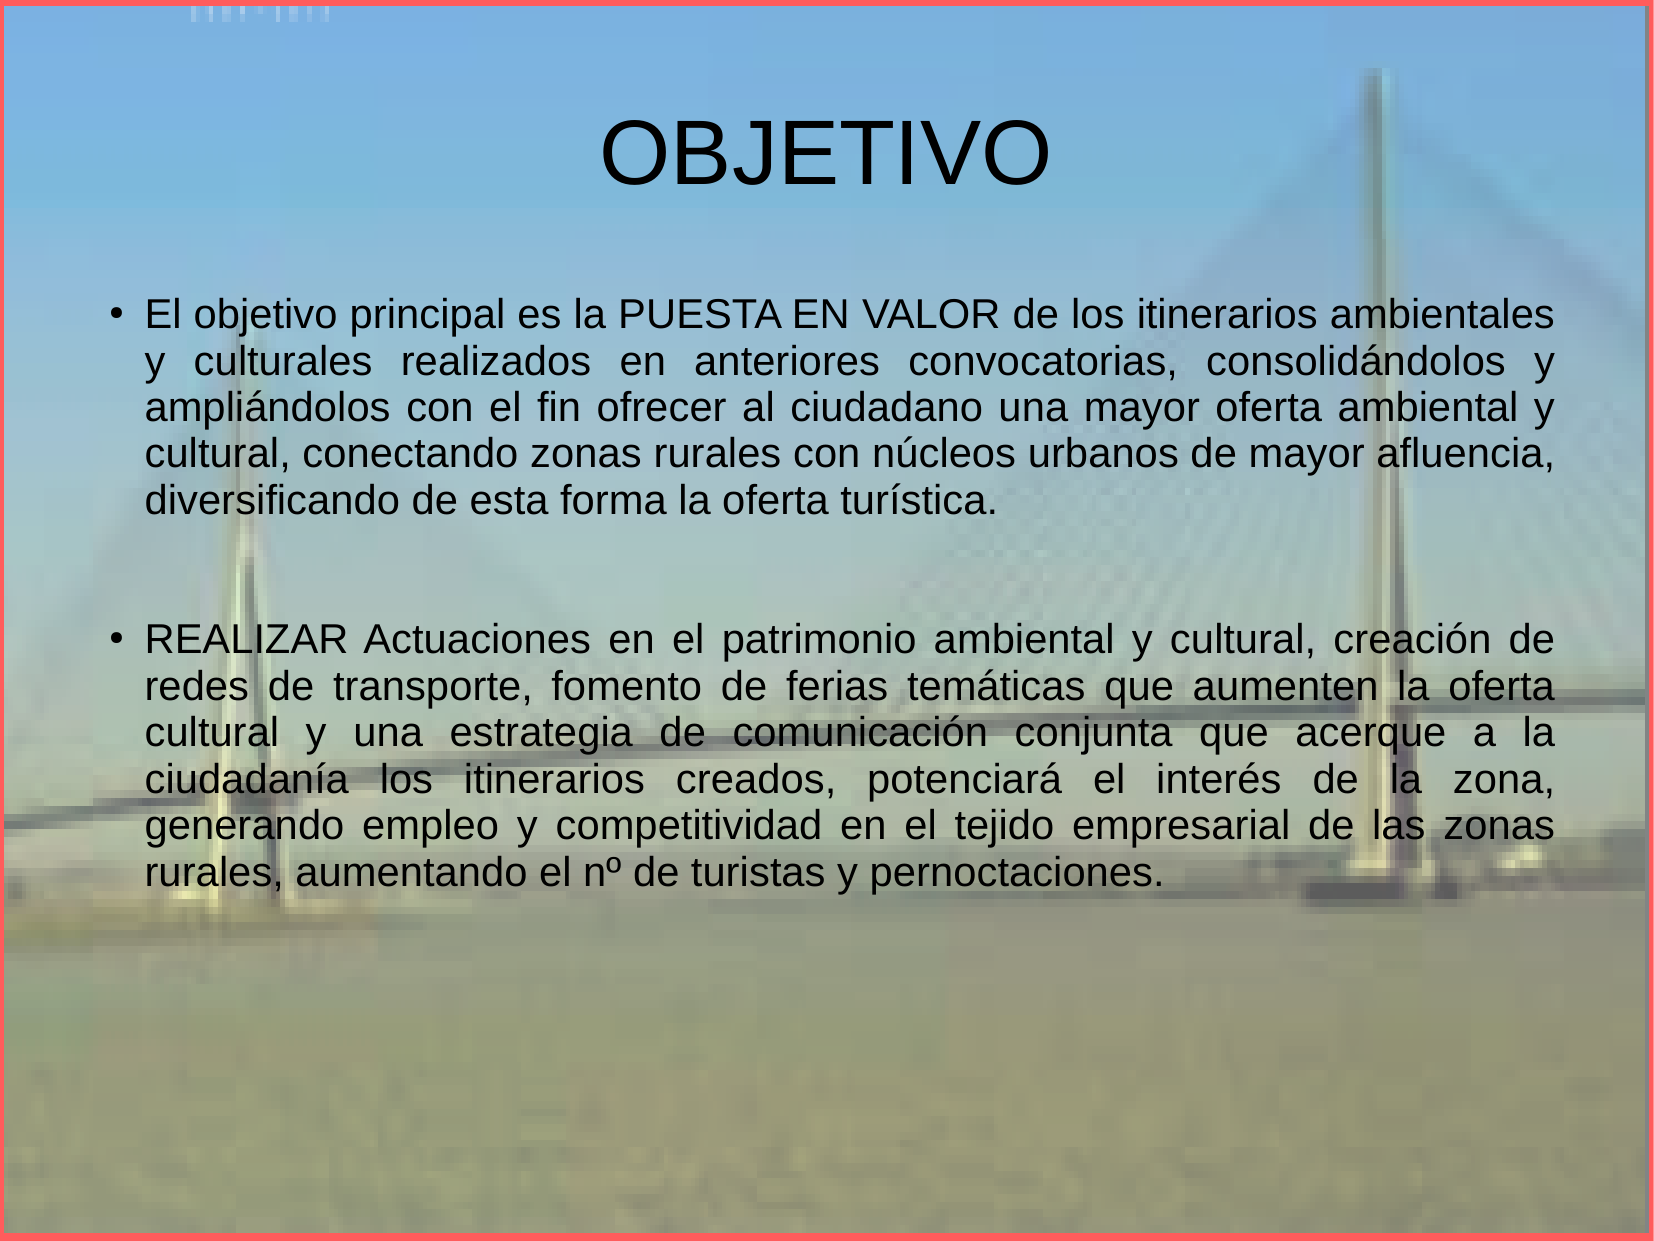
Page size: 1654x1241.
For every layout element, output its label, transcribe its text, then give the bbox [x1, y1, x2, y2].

text_box El objetivo principal es la PUESTA EN VALOR de los itinerarios ambientales y culturales realizados en anteriores convocatorias, consolidándolos y ampliándolos con el fin ofrecer al ciudadano una mayor oferta ambiental y cultural, conectando zonas rurales con núcleos urbanos de mayor afluencia, diversificando de esta forma la oferta turística. REALIZAR Actuaciones en el patrimonio ambiental y cultural, creación de redes de transporte, fomento de ferias temáticas que aumenten la oferta cultural y una estrategia de comunicación conjunta que acerque a la ciudadanía los itinerarios creados, potenciará el interés de la zona, generando empleo y competitividad en el tejido empresarial de las zonas rurales, aumentando el nº de turistas y pernoctaciones. [94, 283, 1571, 1111]
title OBJETIVO [82, 49, 1571, 257]
